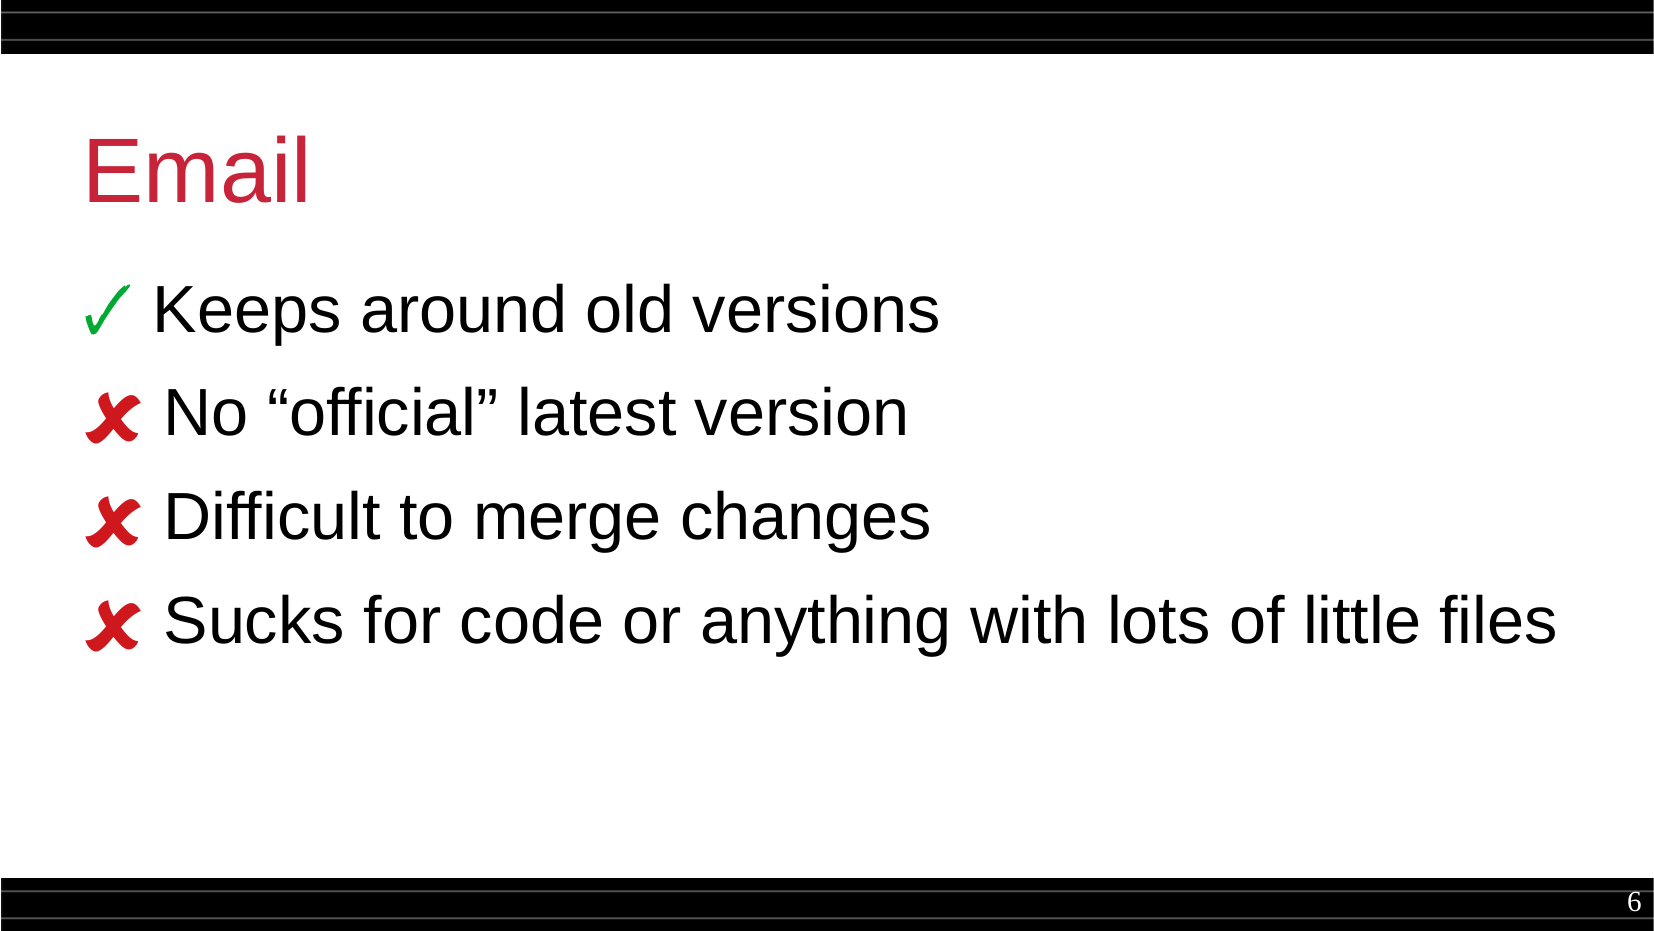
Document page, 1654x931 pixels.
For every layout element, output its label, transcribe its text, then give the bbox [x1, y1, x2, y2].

picture [1, 878, 1654, 931]
list 🗸 Keeps around old versions [82, 271, 1571, 361]
list 🗶 No “official” latest version 🗶 Difficult to merge changes 🗶 Sucks for code or anything with lots of little files [82, 375, 1571, 758]
title Email [82, 92, 1571, 249]
picture [1, 0, 1654, 54]
